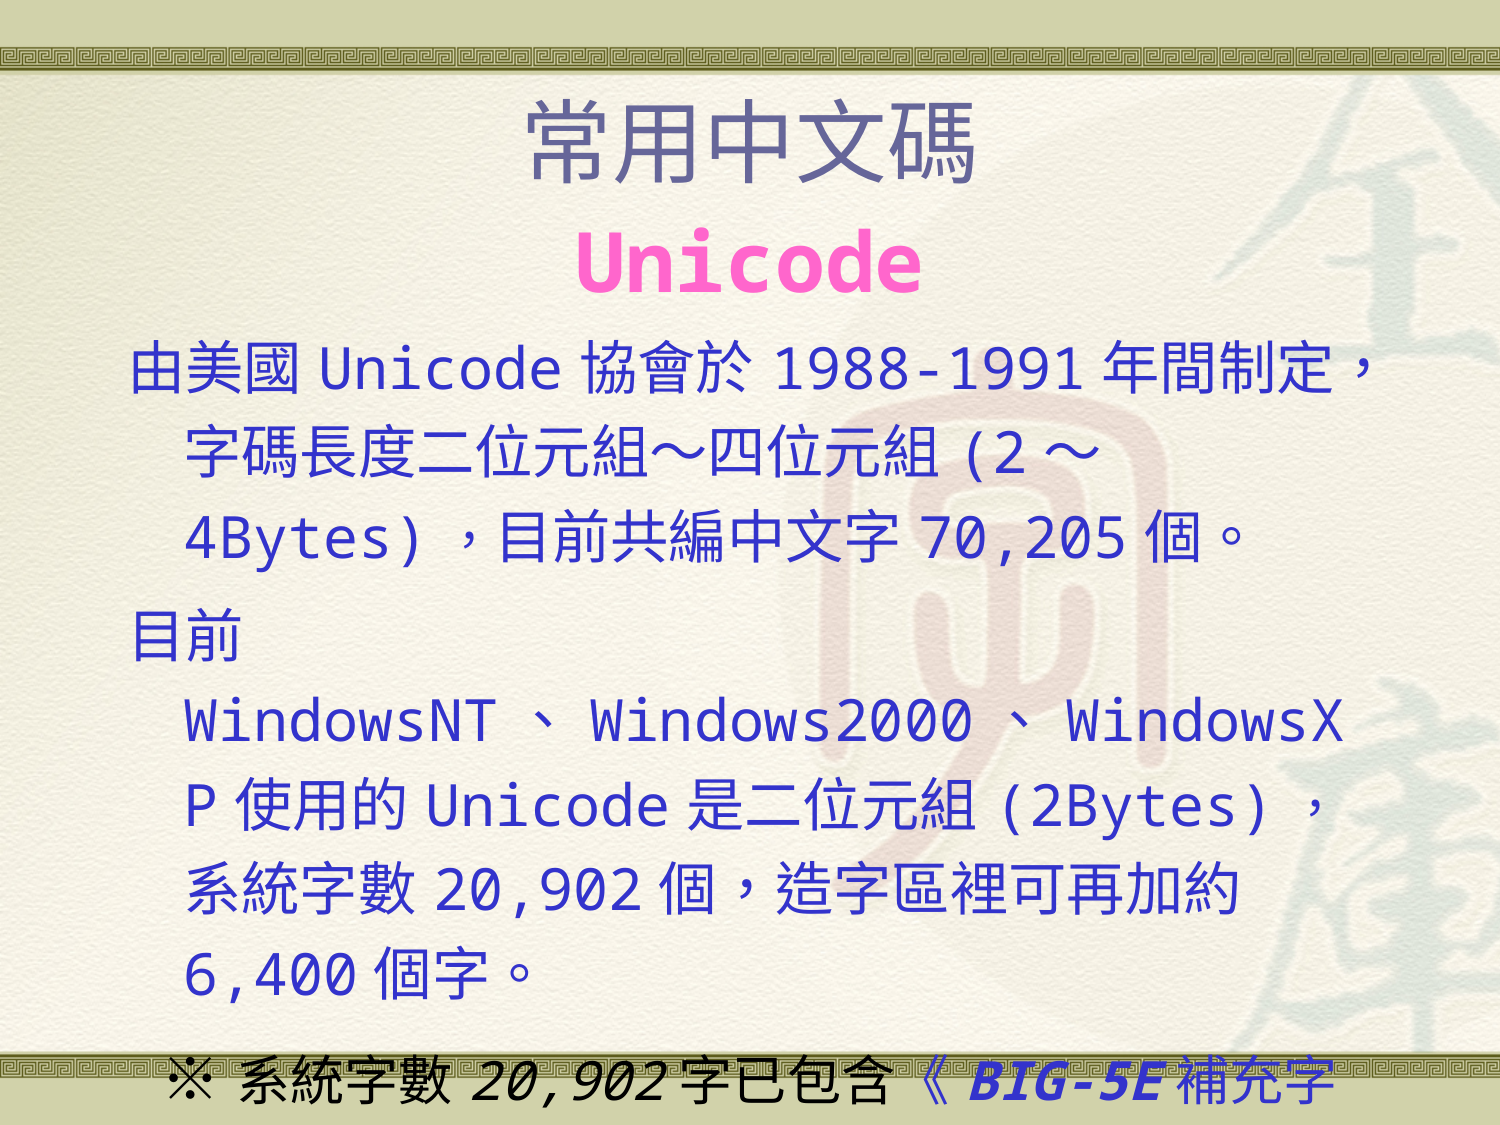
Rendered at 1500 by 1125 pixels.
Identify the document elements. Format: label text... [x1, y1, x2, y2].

title 常用中文碼 Unicode [112, 81, 1388, 307]
list 由美國Unicode協會於1988-1991年間制定，字碼長度二位元組～四位元組(2～4Bytes)，目前共編中文字70,205個。 目前WindowsNT、Windows2000、WindowsXP使用的Unicode是二位元組(2Bytes)，系統字數20,902個，造字區裡可再加約6,400個字。 ※系統字數20,902字已包含《BIG-5E補充字集》。 [112, 314, 1388, 966]
picture [0, 0, 1500, 1125]
